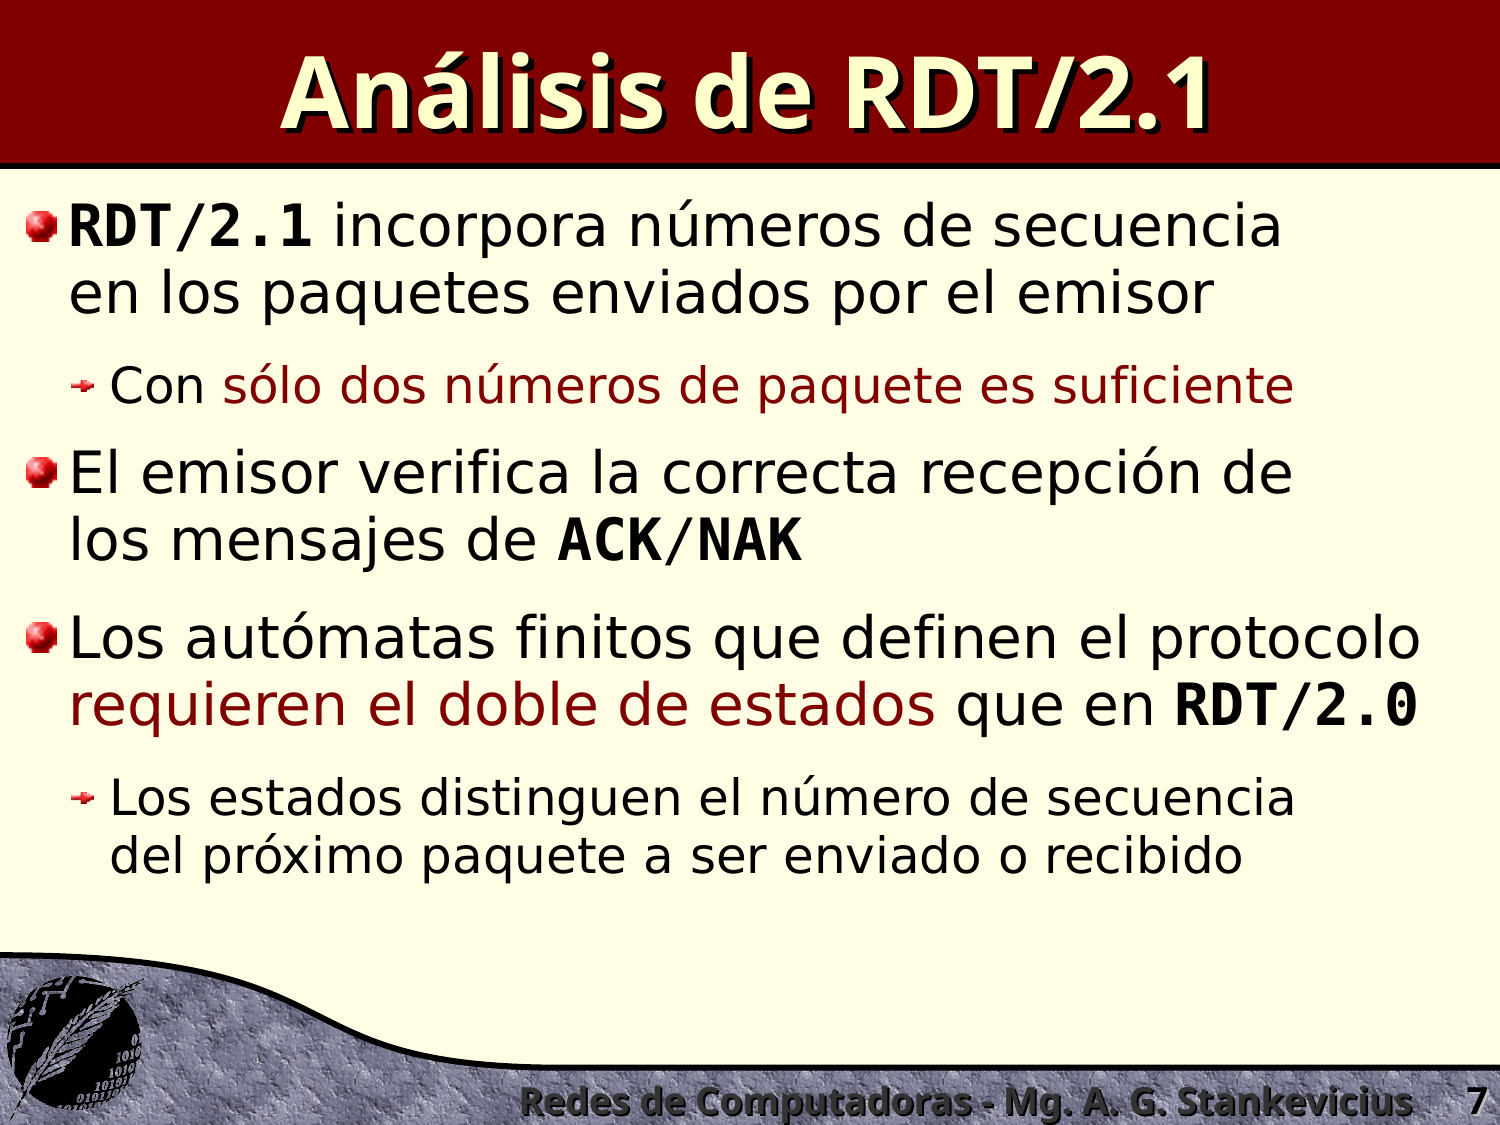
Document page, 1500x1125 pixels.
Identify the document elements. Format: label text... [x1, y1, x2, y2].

title Análisis de RDT/2.1 [15, 5, 1485, 160]
picture [1047, 1100, 1054, 1110]
picture [790, 1100, 795, 1110]
picture [0, 959, 1500, 1125]
list RDT/2.1 incorpora números de secuencia en los paquetes enviados por el emisor Con sólo dos números de paquete es suficiente El emisor verifica la correcta recepción de los mensajes de ACK/NAK Los autómatas finitos que definen el protocolo requieren el doble de estados que en RDT/2.0 Los estados distinguen el número de secuencia del próximo paquete a ser enviado o recibido [11, 192, 1486, 921]
